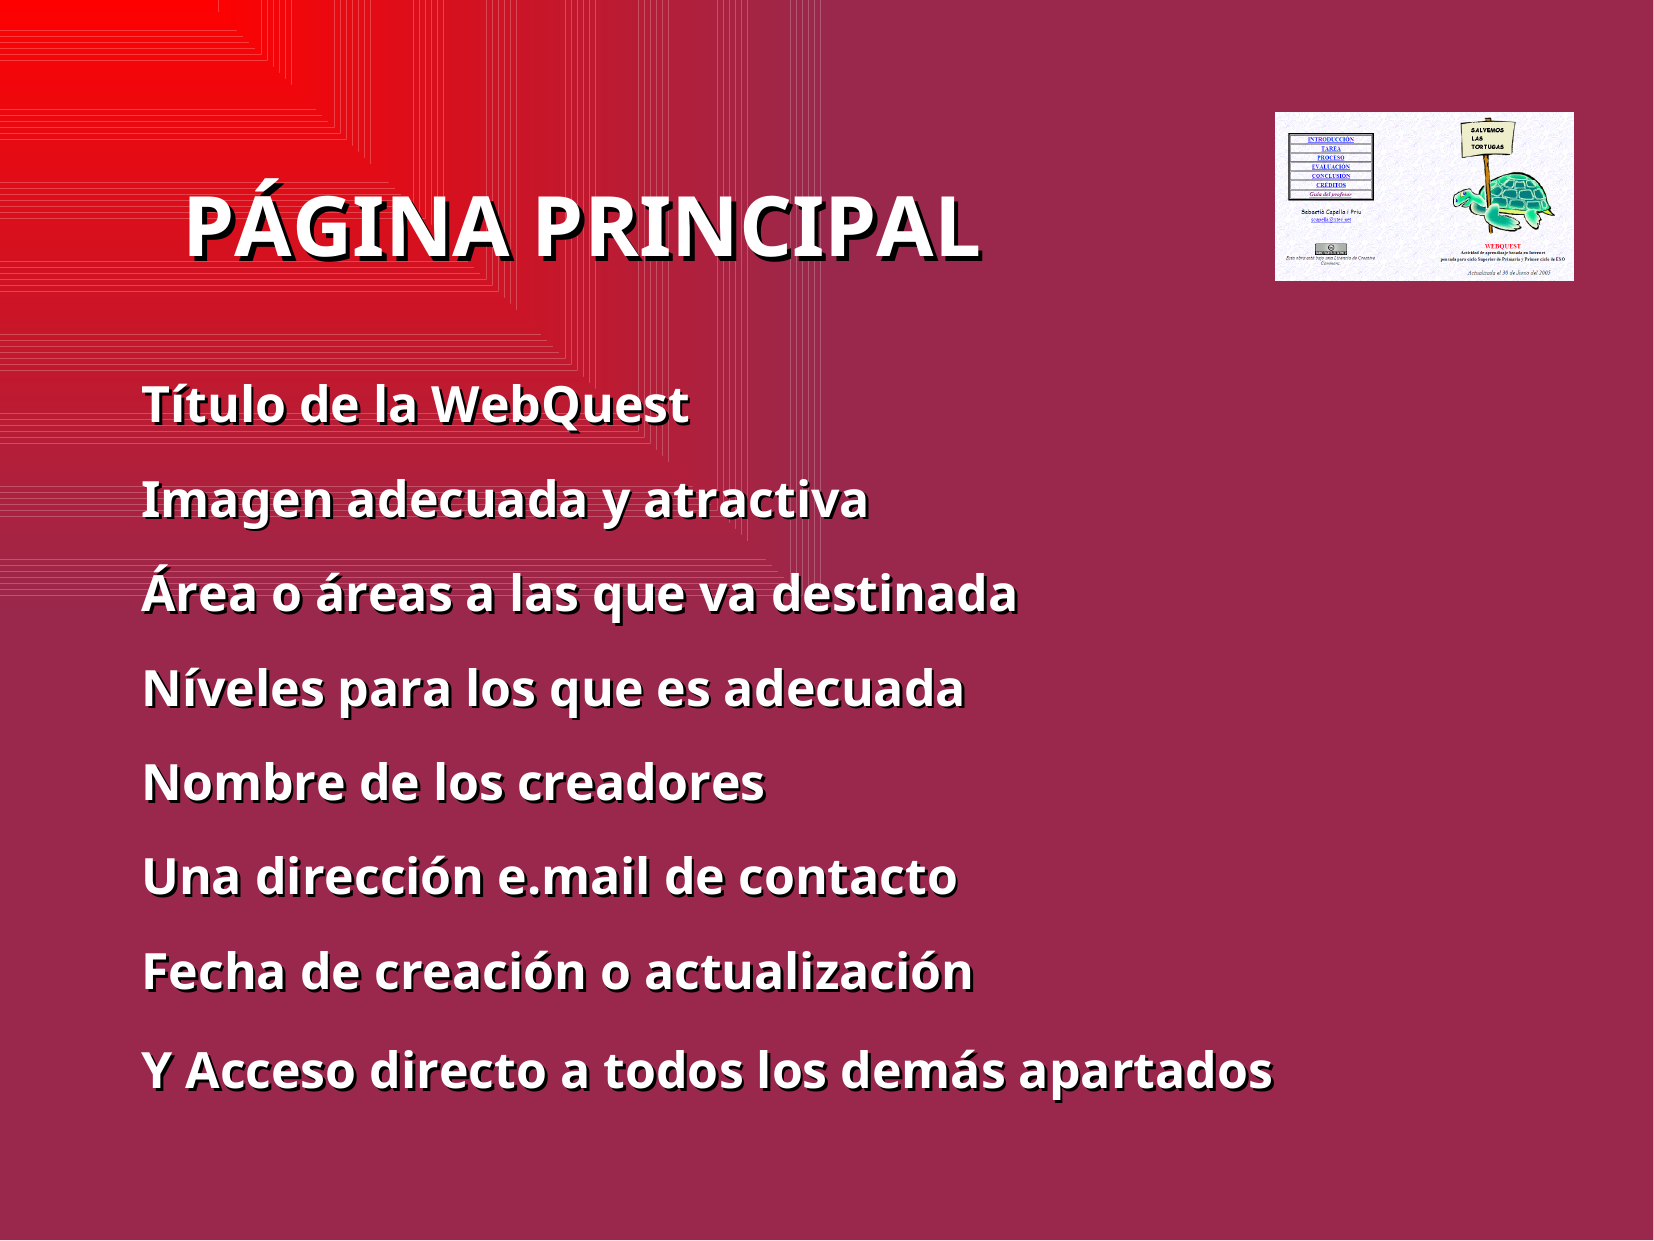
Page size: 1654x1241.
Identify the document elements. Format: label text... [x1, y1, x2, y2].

list Título de la WebQuest Imagen adecuada y atractiva Área o áreas a las que va destinada Níveles para los que es adecuada Nombre de los creadores Una dirección e.mail de contacto Fecha de creación o actualización Y Acceso directo a todos los demás apartados [125, 362, 1525, 1101]
picture [1275, 112, 1574, 281]
title PÁGINA PRINCIPAL [112, 162, 1075, 284]
